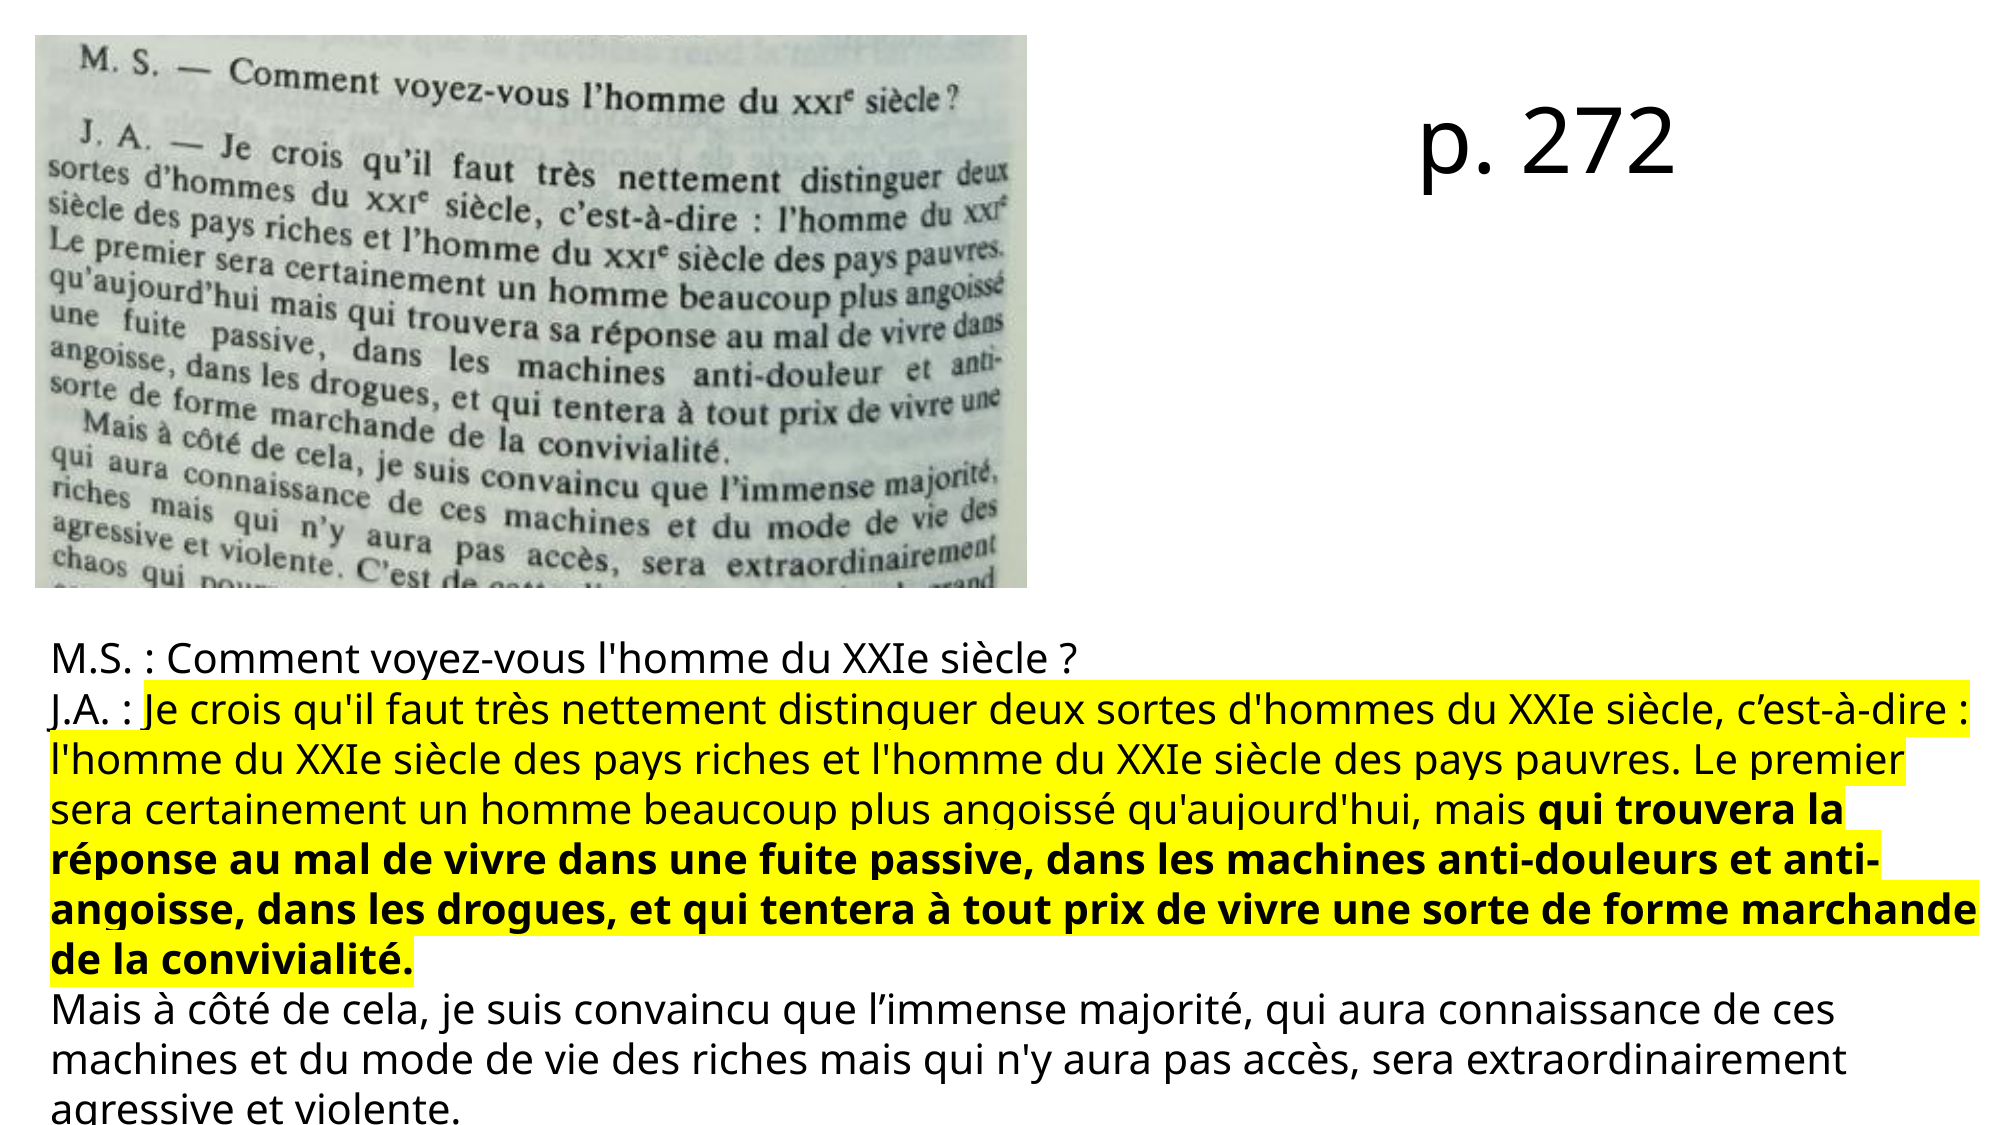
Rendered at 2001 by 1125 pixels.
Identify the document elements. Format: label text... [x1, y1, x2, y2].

picture [35, 35, 1027, 588]
text_box M.S. : Comment voyez-vous l'homme du XXIe siècle ? J.A. : Je crois qu'il faut très nettement distinguer deux sortes d'hommes du XXIe siècle, c’est-à-dire : l'homme du XXIe siècle des pays riches et l'homme du XXIe siècle des pays pauvres. Le premier sera certainement un homme beaucoup plus angoissé qu'aujourd'hui, mais qui trouvera la réponse au mal de vivre dans une fuite passive, dans les machines anti-douleurs et anti-angoisse, dans les drogues, et qui tentera à tout prix de vivre une sorte de forme marchande de la convivialité. Mais à côté de cela, je suis convaincu que l’immense majorité, qui aura connaissance de ces machines et du mode de vie des riches mais qui n'y aura pas accès, sera extraordinairement agressive et violente. [35, 625, 2000, 1125]
title p. 272 [1195, 35, 1900, 253]
